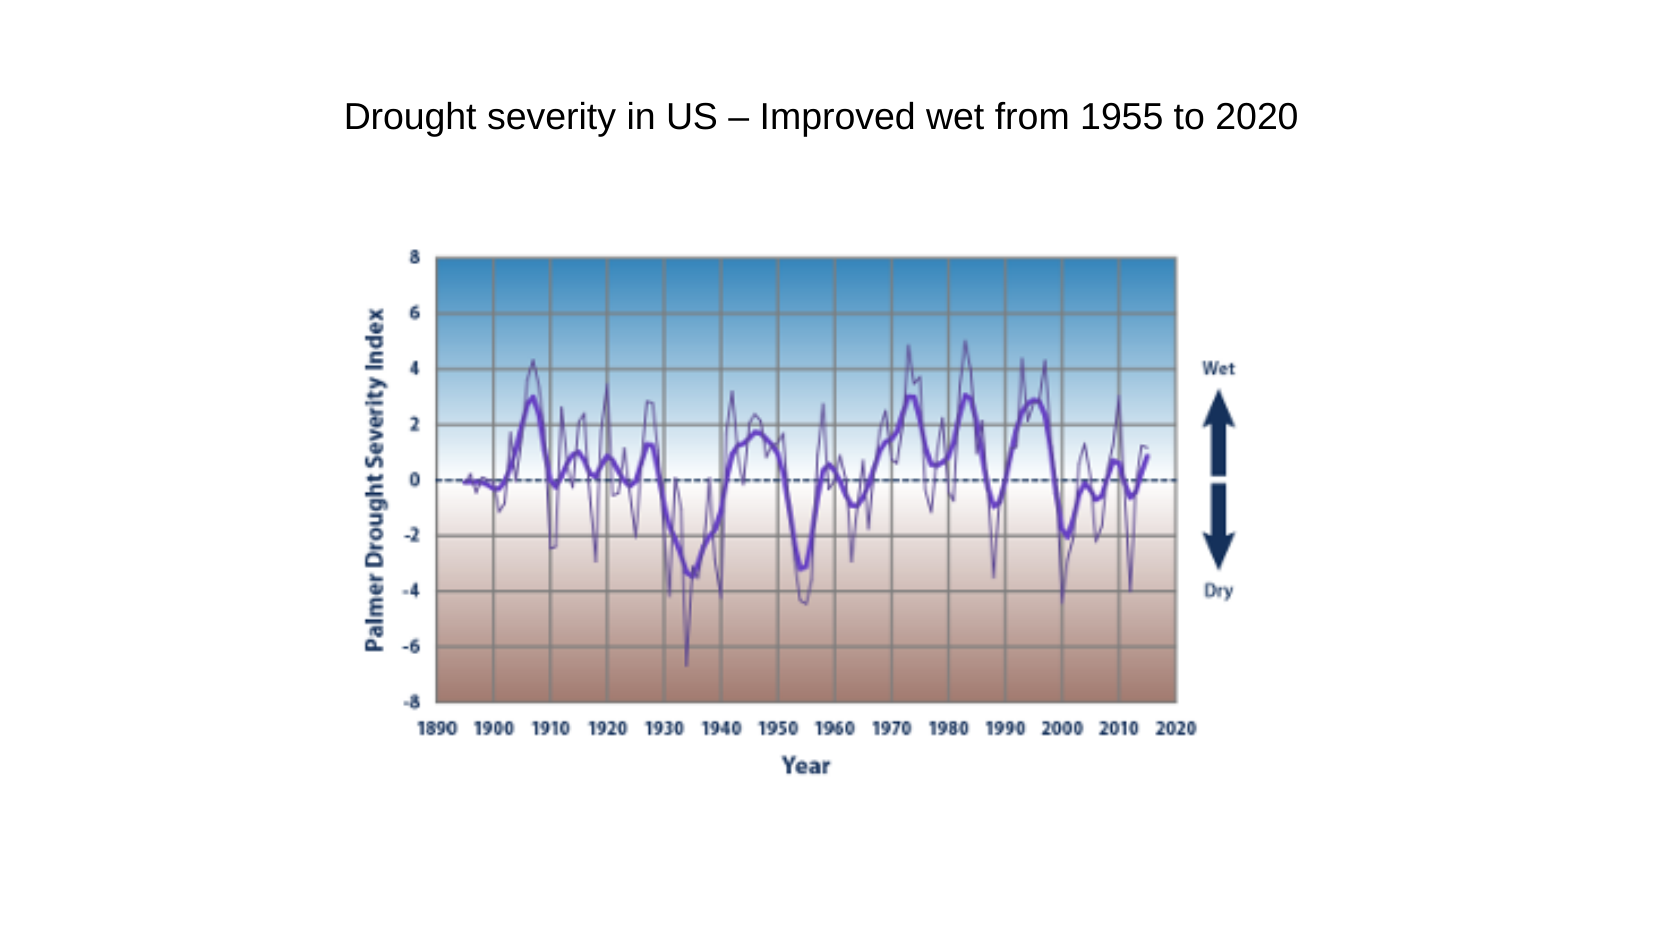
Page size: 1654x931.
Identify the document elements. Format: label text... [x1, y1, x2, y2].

picture [350, 221, 1256, 799]
text_box Drought severity in US – Improved wet from 1955 to 2020 [82, 92, 1571, 138]
